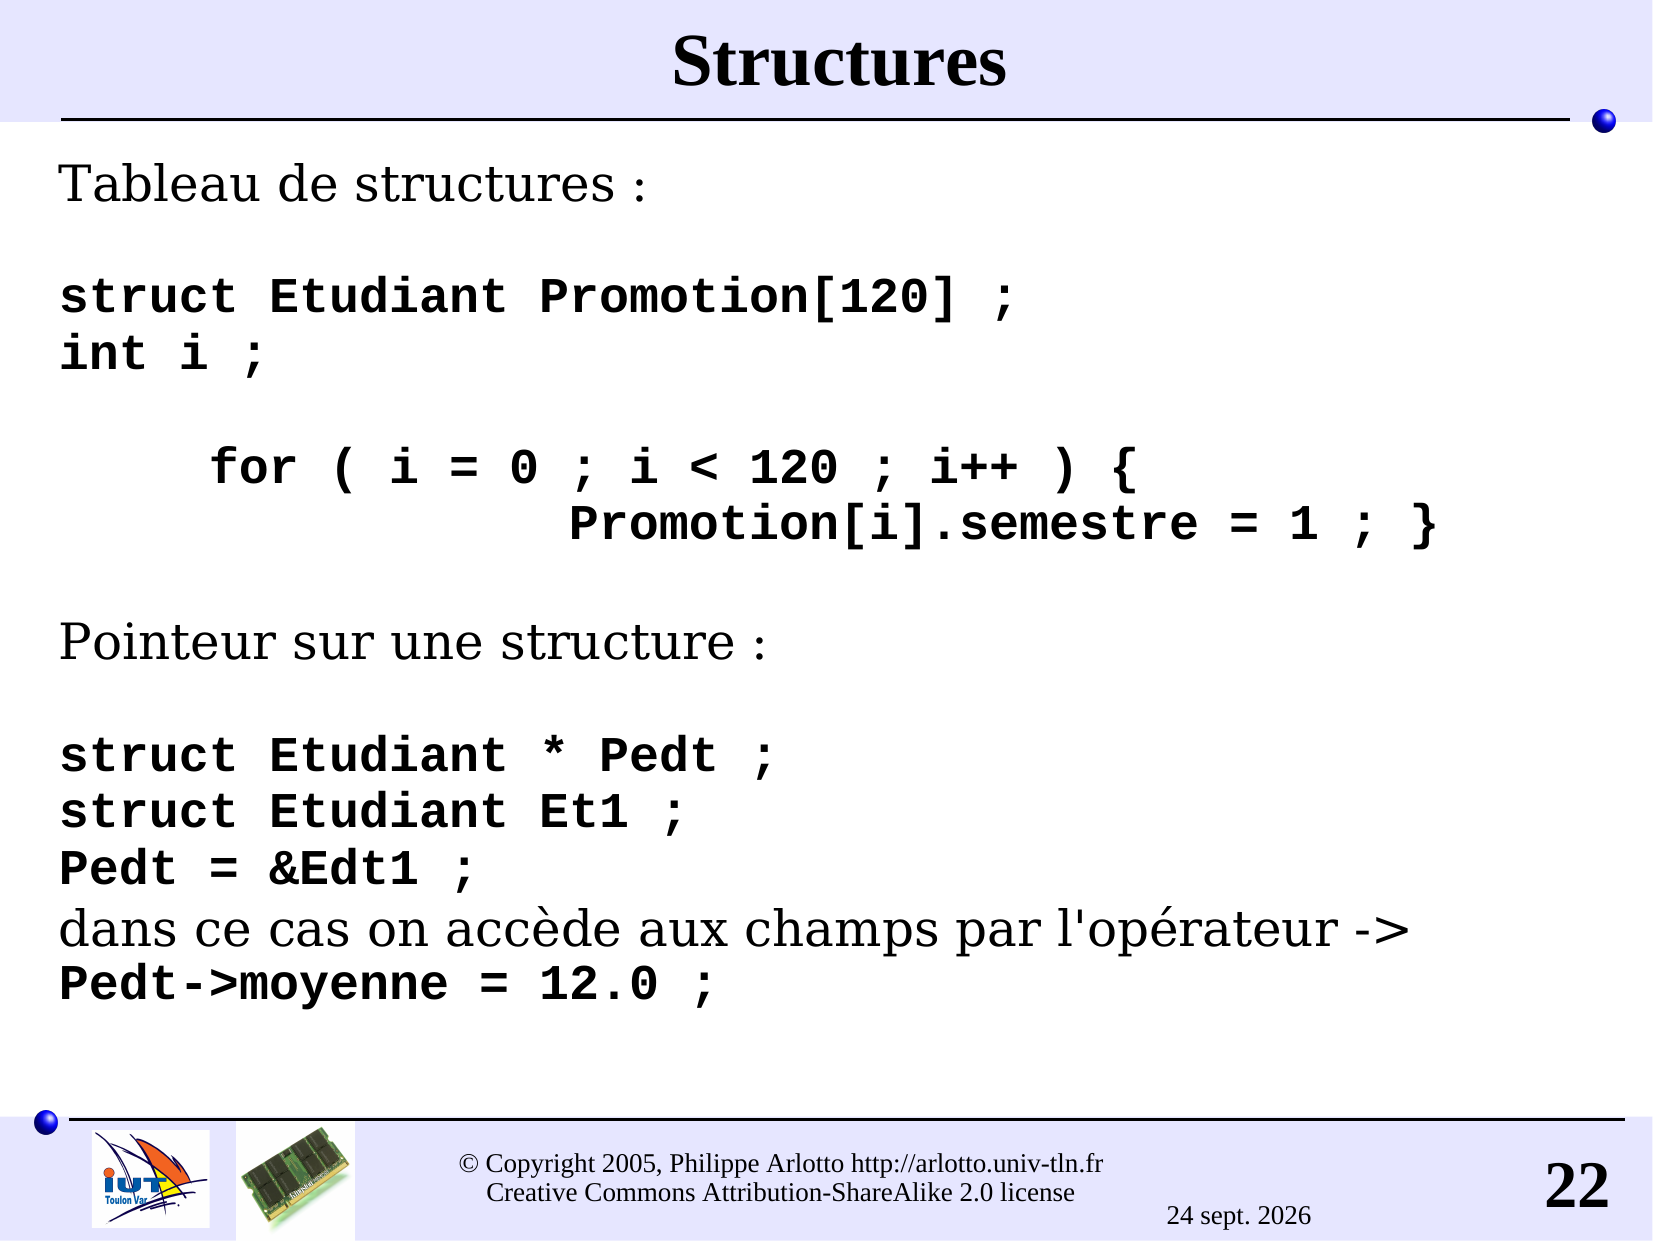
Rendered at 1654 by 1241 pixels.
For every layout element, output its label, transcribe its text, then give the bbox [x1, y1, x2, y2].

text_box Tableau de structures : struct Etudiant Promotion[120] ; int i ; for ( i = 0 ; i < 120 ; i++ ) { Promotion[i].semestre = 1 ; } Pointeur sur une structure : struct Etudiant * Pedt ; struct Etudiant Et1 ; Pedt = &Edt1 ; dans ce cas on accède aux champs par l'opérateur -> Pedt->moyenne = 12.0 ; [59, 154, 1440, 1074]
title Structures [95, 14, 1585, 107]
picture [236, 1121, 355, 1241]
